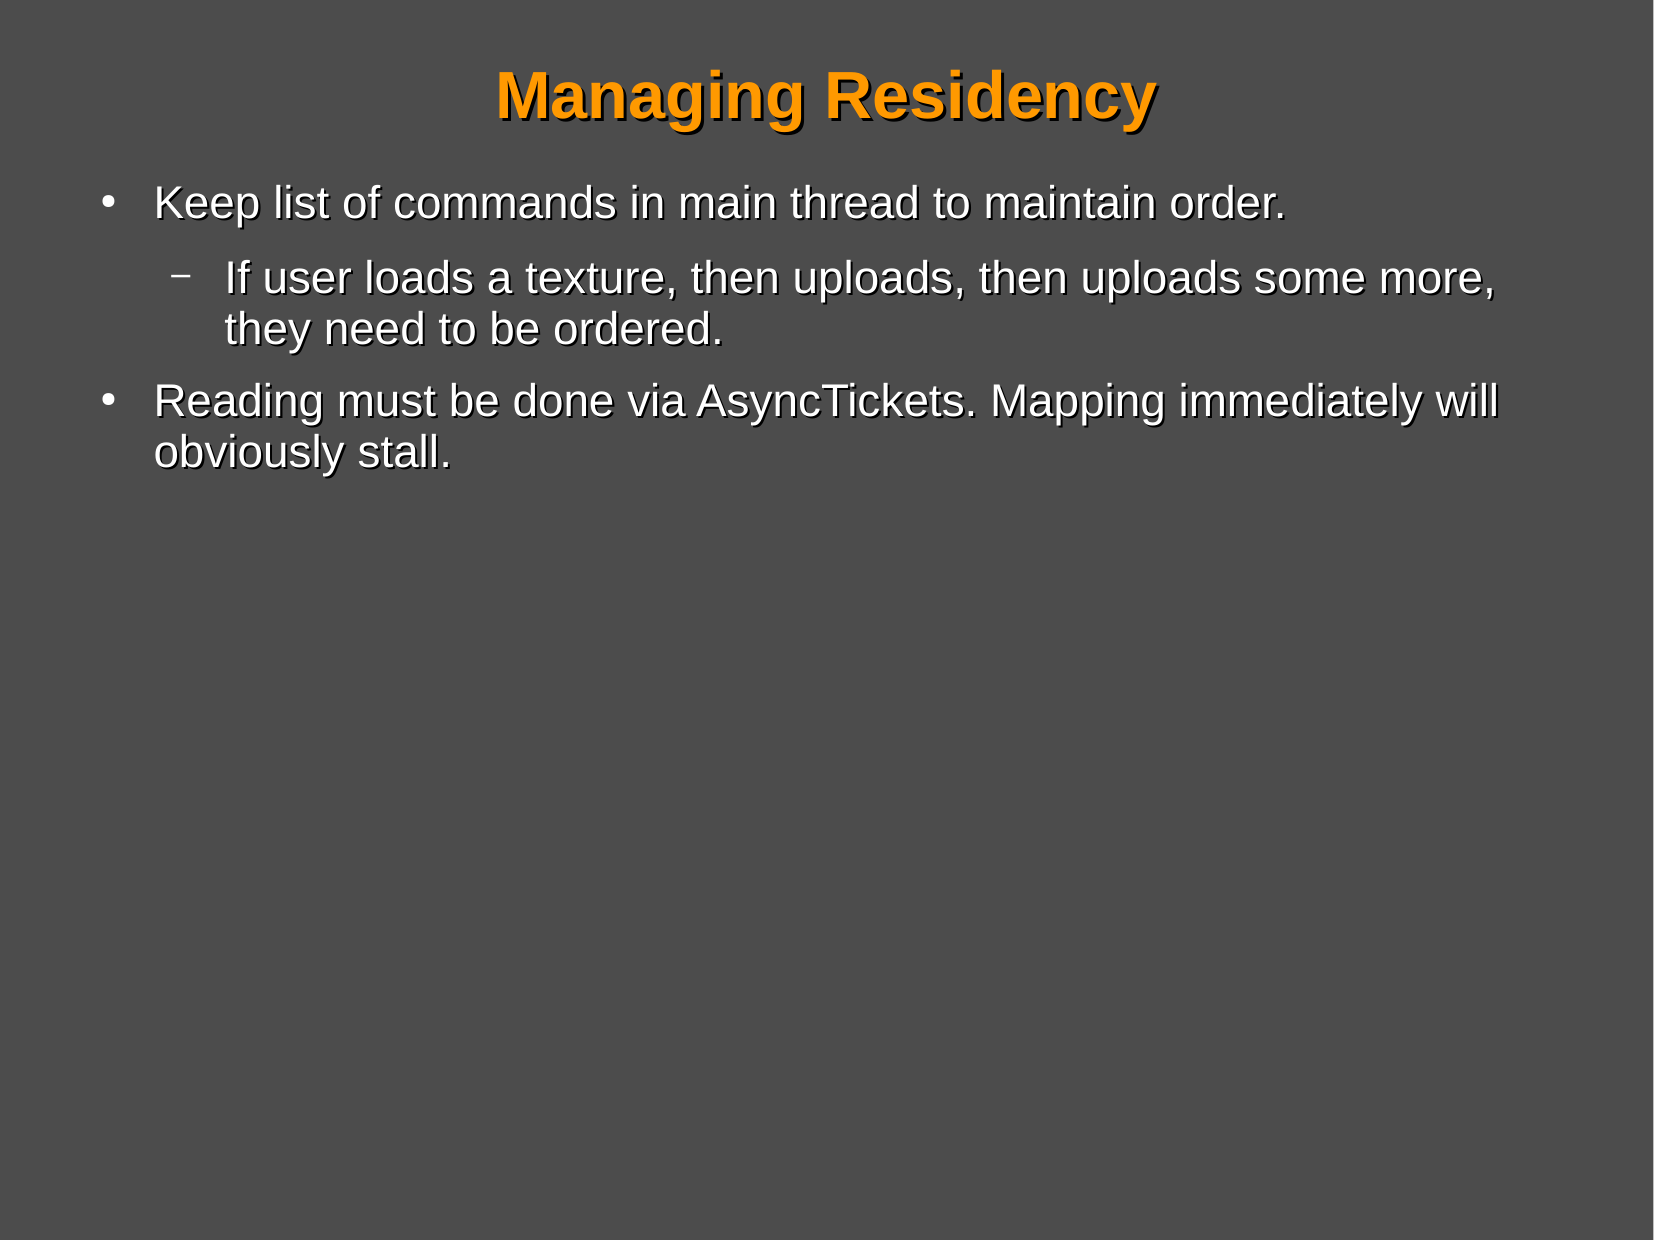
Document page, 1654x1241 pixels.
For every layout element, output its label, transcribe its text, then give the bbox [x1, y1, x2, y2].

list Keep list of commands in main thread to maintain order. If user loads a texture, then uploads, then uploads some more, they need to be ordered. Reading must be done via AsyncTickets. Mapping immediately will obviously stall. [82, 177, 1571, 1075]
title Managing Residency [82, 44, 1571, 147]
